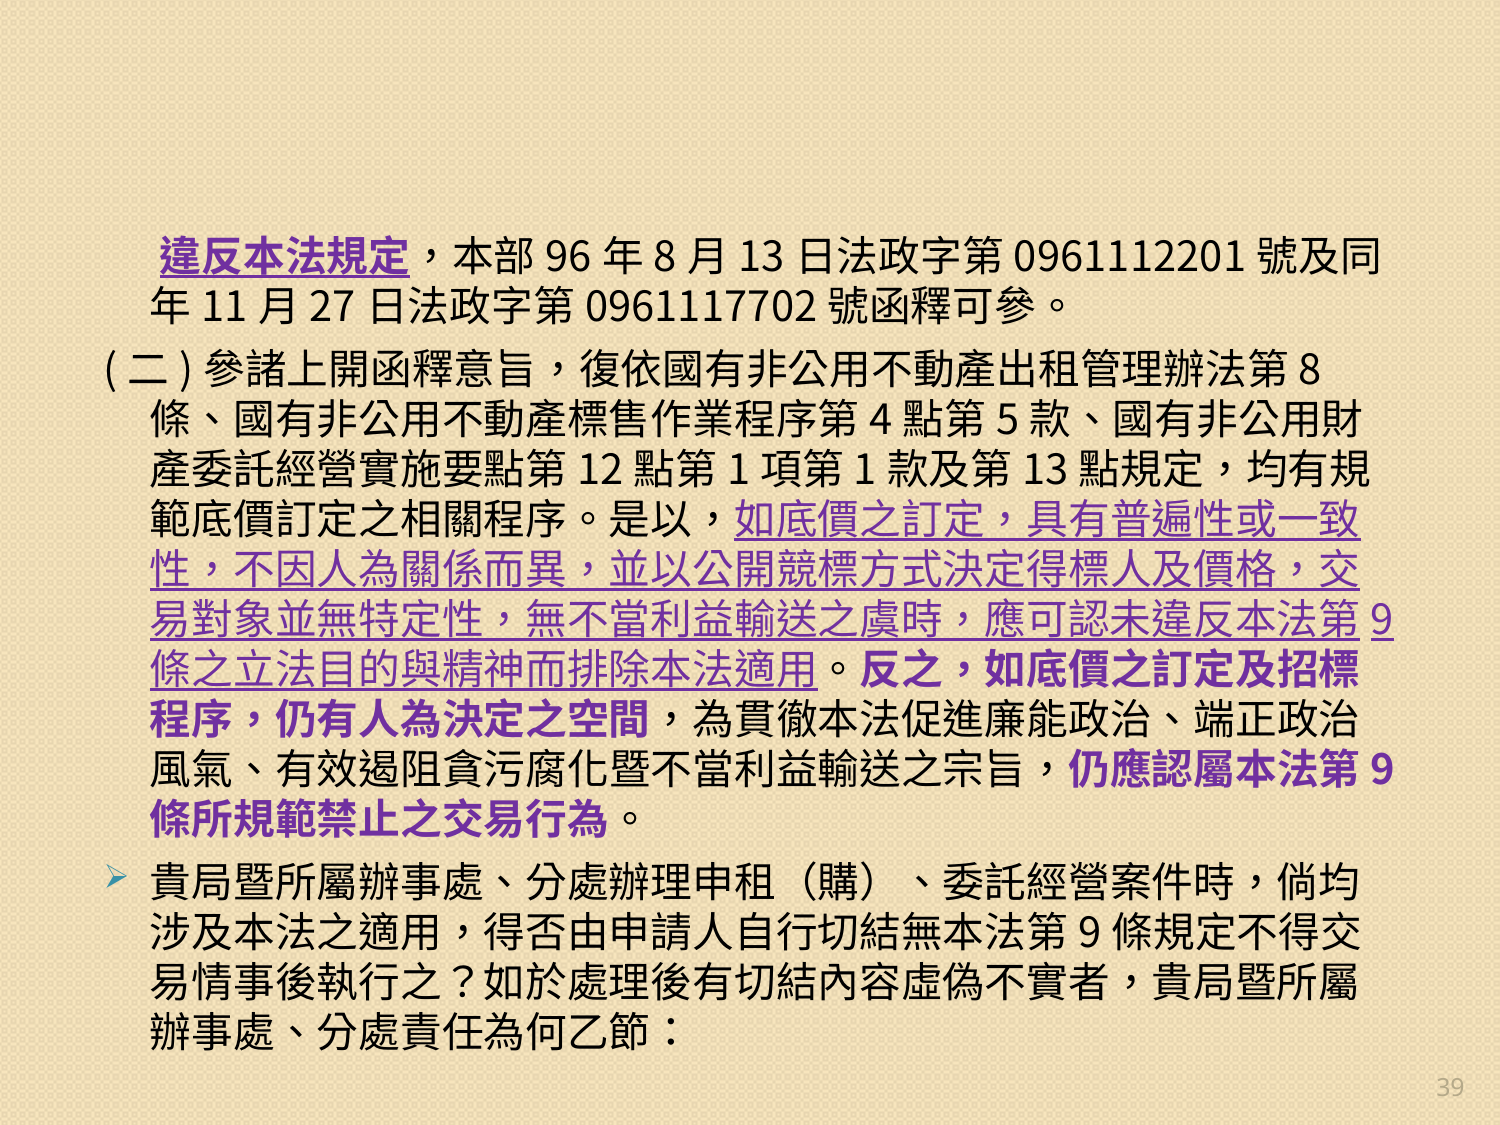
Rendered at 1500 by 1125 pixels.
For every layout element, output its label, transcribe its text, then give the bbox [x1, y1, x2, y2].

list 違反本法規定，本部96年8月13日法政字第0961112201號及同年11月27日法政字第0961117702號函釋可參。 (二)參諸上開函釋意旨，復依國有非公用不動產出租管理辦法第8條、國有非公用不動產標售作業程序第4點第5款、國有非公用財產委託經營實施要點第12點第1項第1款及第13點規定，均有規範底價訂定之相關程序。是以，如底價之訂定，具有普遍性或一致性，不因人為關係而異，並以公開競標方式決定得標人及價格，交易對象並無特定性，無不當利益輸送之虞時，應可認未違反本法第9條之立法目的與精神而排除本法適用。反之，如底價之訂定及招標程序，仍有人為決定之空間，為貫徹本法促進廉能政治、端正政治風氣、有效遏阻貪污腐化暨不當利益輸送之宗旨，仍應認屬本法第9條所規範禁止之交易行為。 貴局暨所屬辦事處、分處辦理申租（購）、委託經營案件時，倘均涉及本法之適用，得否由申請人自行切結無本法第9條規定不得交易情事後執行之？如於處理後有切結內容虛偽不實者，貴局暨所屬辦事處、分處責任為何乙節： [75, 222, 1413, 1005]
slide_number <編號> [1413, 1034, 1488, 1113]
picture [0, 0, 1500, 1125]
